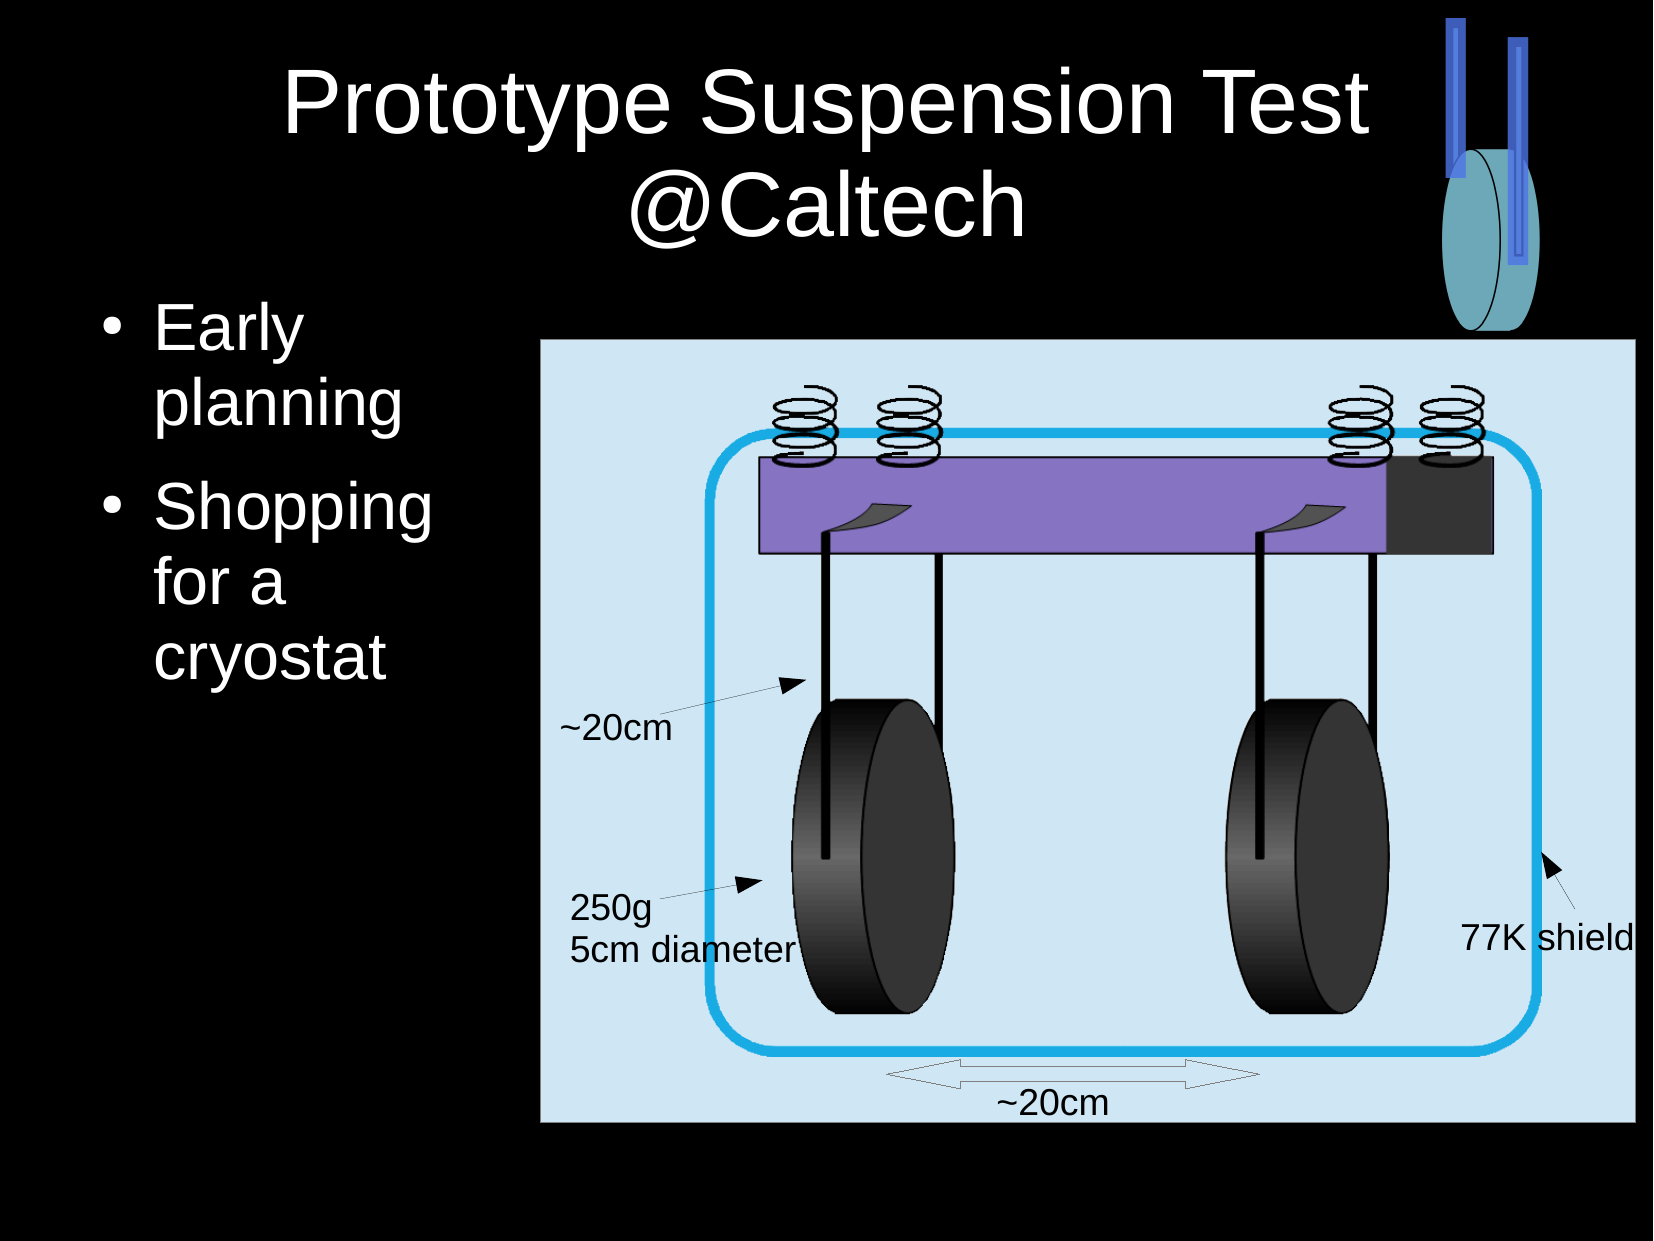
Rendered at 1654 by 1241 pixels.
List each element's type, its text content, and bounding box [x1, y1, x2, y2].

text_box ~20cm [544, 699, 721, 763]
picture [1381, 0, 1606, 339]
list Early planning Shopping for a cryostat [82, 290, 511, 1010]
text_box [540, 339, 1636, 1123]
title Prototype Suspension Test @Caltech [82, 49, 1571, 257]
text_box ~20cm [981, 1074, 1158, 1141]
text_box 77K shield [1445, 909, 1651, 1024]
picture [704, 384, 1542, 1057]
text_box 250g 5cm diameter [555, 879, 877, 994]
text_box [1542, 861, 1574, 909]
